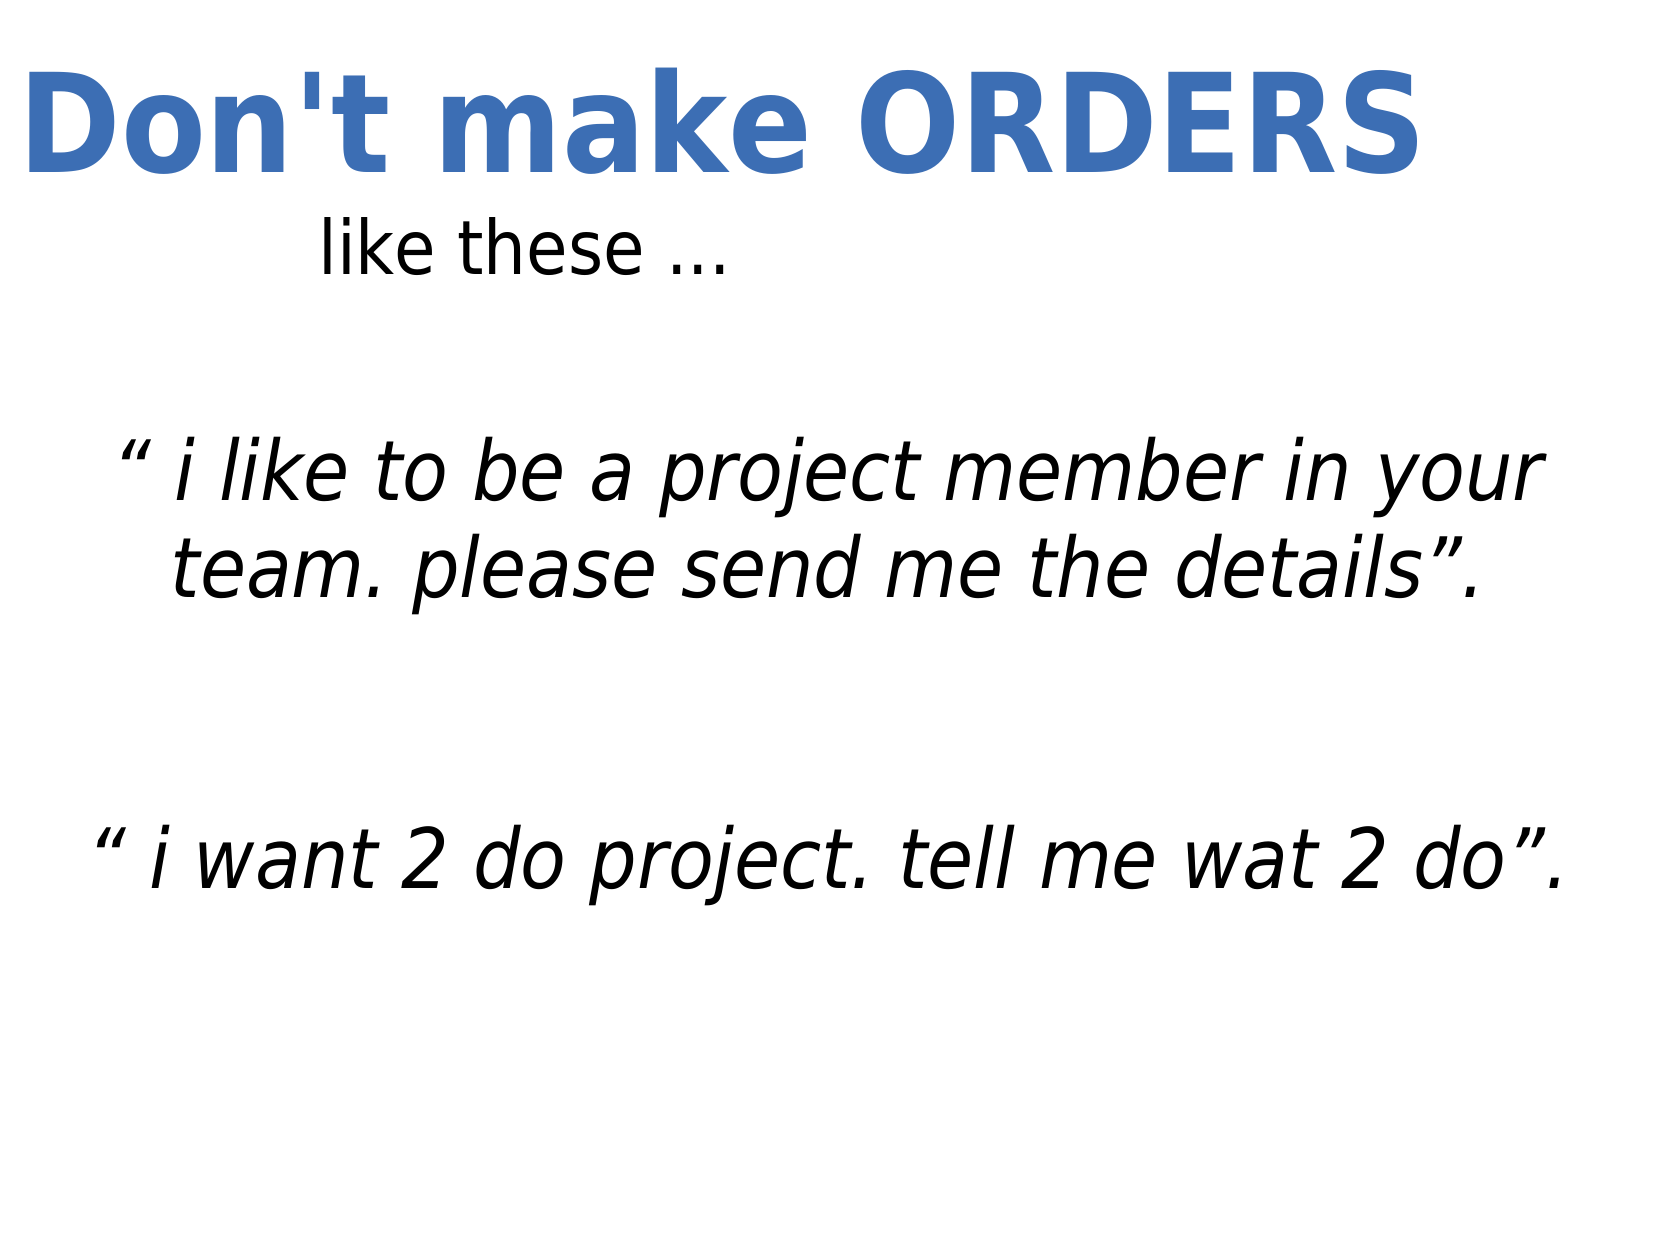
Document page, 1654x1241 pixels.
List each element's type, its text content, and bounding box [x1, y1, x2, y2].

text_box Don't make ORDERS like these ... “ i like to be a project member in your team. please send me the details”. “ i want 2 do project. tell me wat 2 do”. [3, 37, 1654, 1149]
